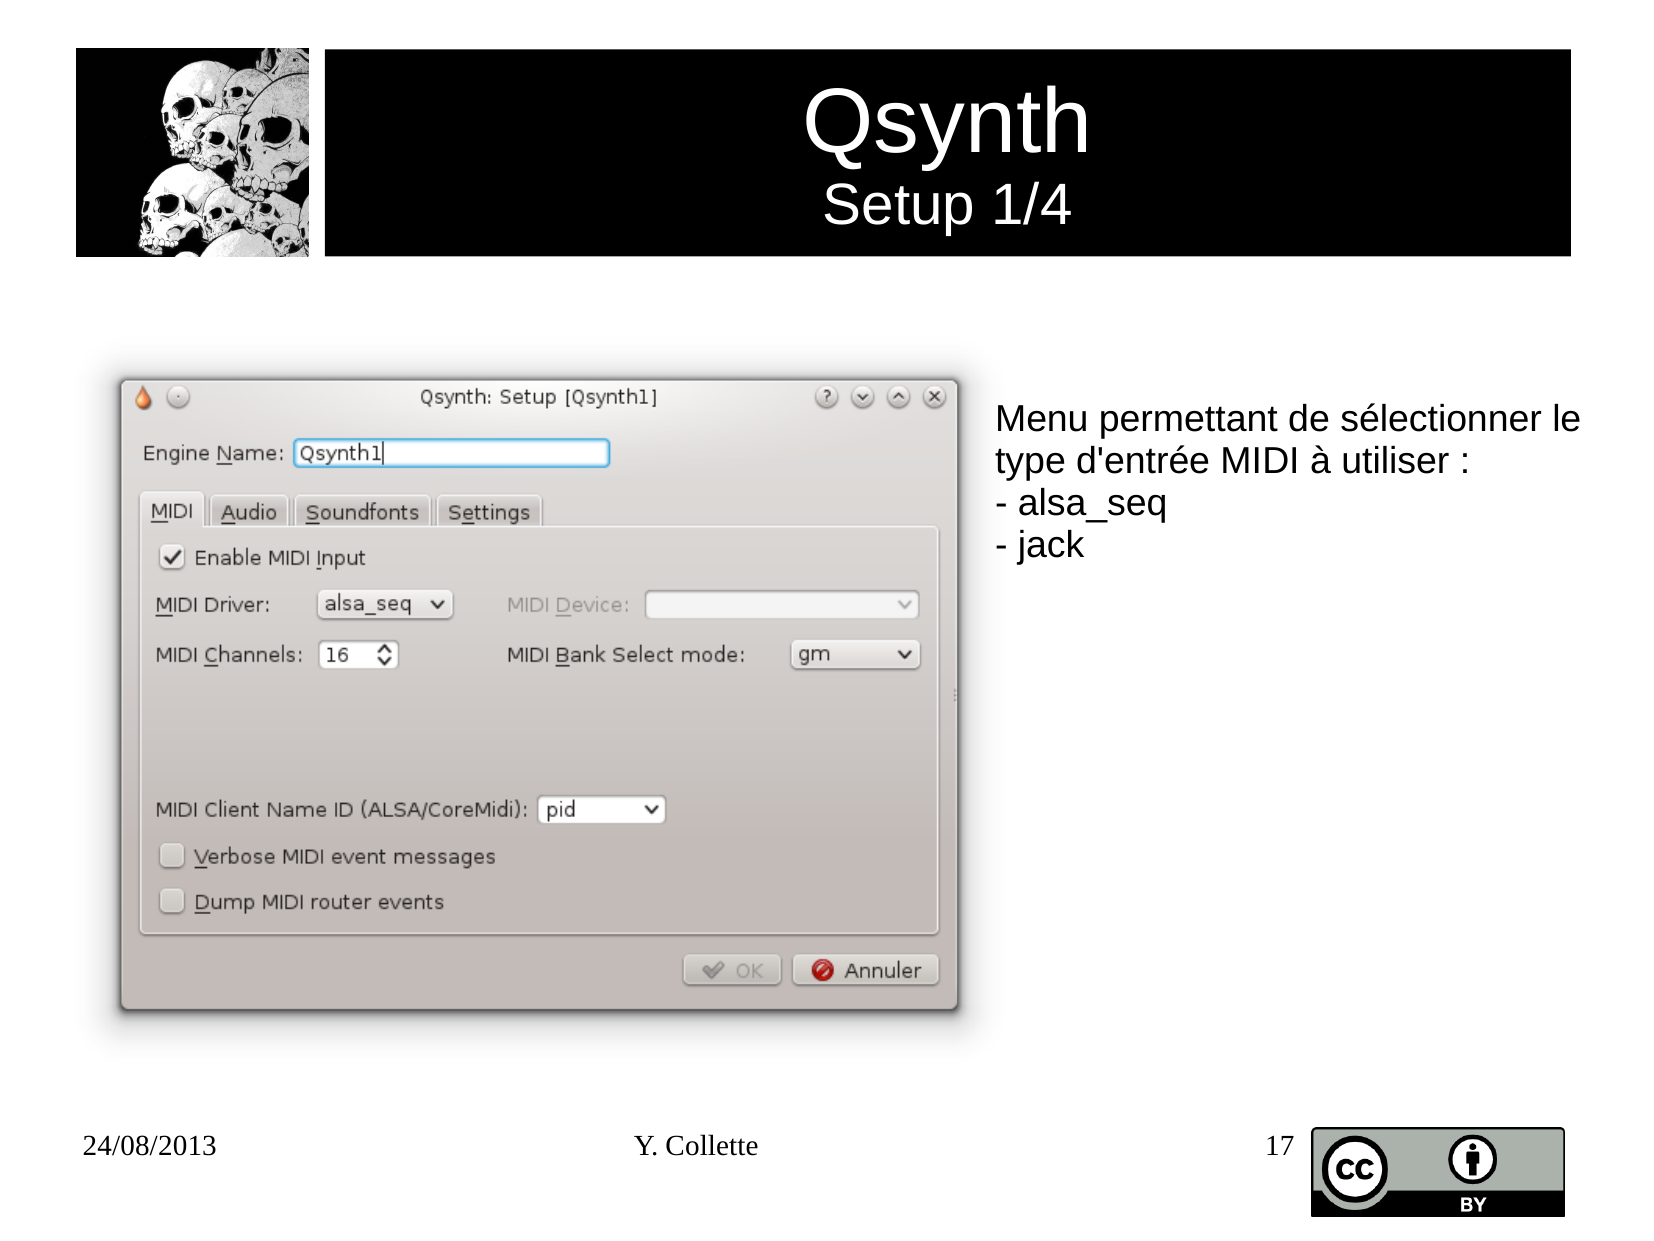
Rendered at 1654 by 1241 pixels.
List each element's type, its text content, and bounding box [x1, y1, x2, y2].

text_box Menu permettant de sélectionner le type d'entrée MIDI à utiliser : - alsa_seq - jack [980, 389, 1619, 573]
picture [1311, 1127, 1565, 1217]
picture [59, 318, 1020, 1072]
picture [76, 48, 309, 257]
title Qsynth Setup 1/4 [324, 49, 1571, 257]
